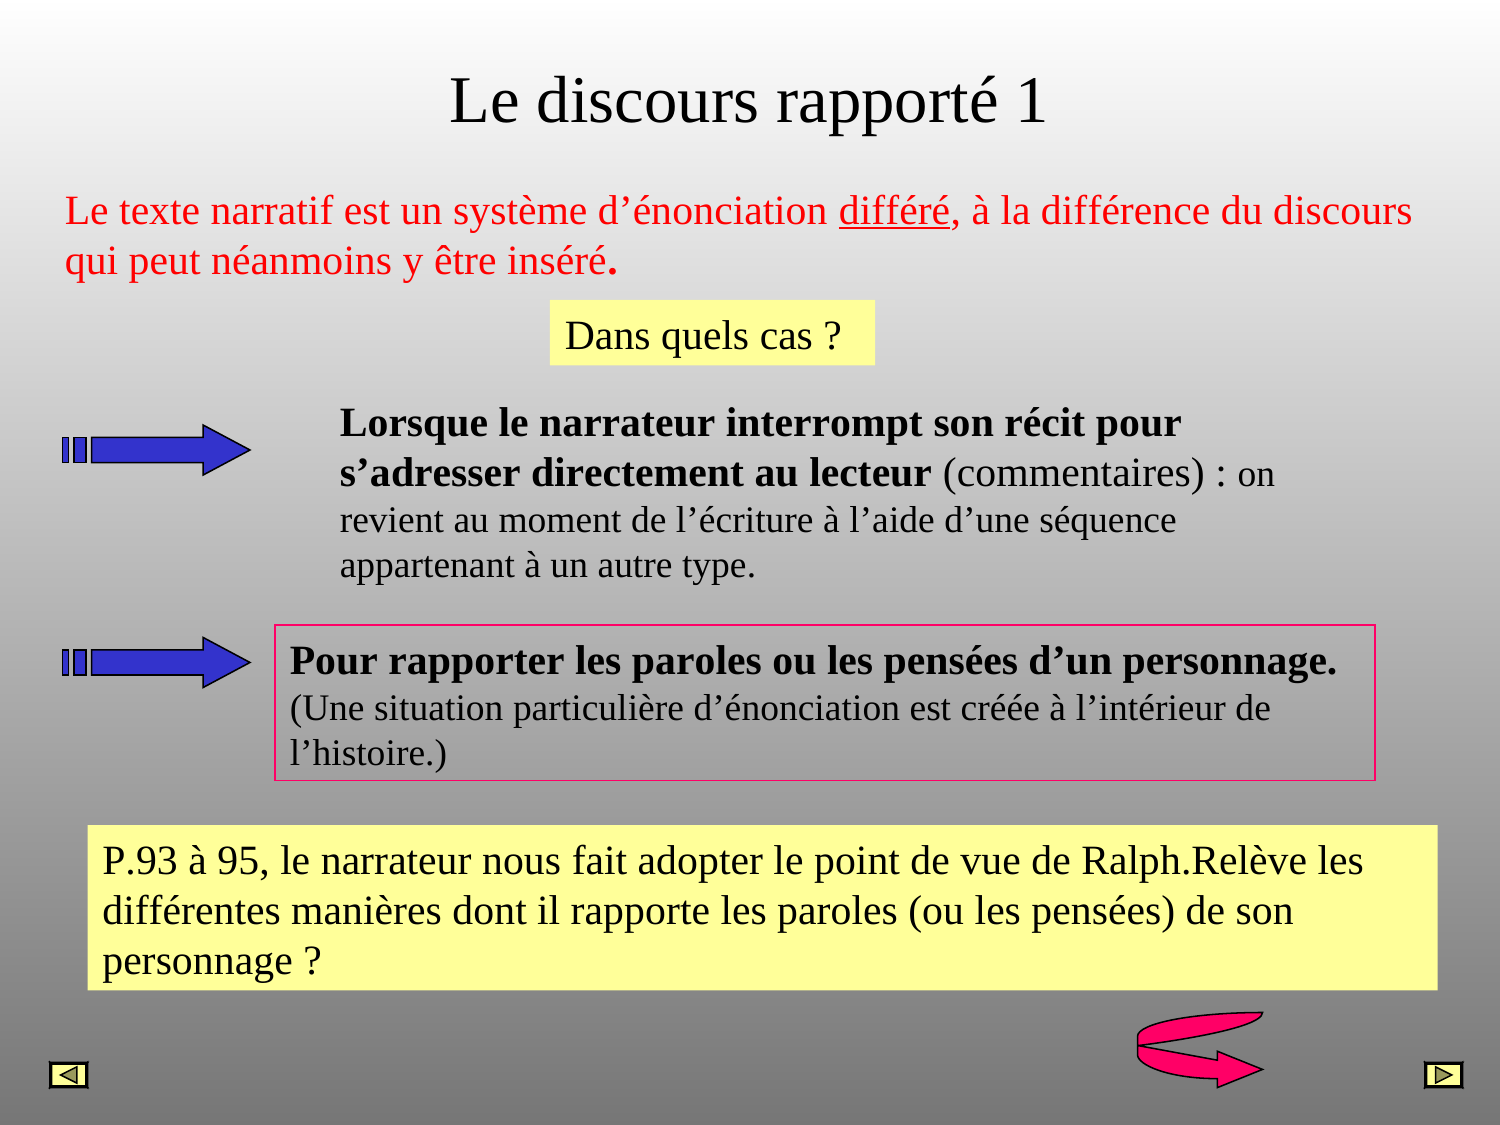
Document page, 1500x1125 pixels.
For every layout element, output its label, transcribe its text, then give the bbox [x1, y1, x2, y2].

text_box [74, 650, 86, 675]
text_box [1137, 1012, 1263, 1088]
text_box [51, 1062, 88, 1088]
text_box Lorsque le narrateur interrompt son récit pour s’adresser directement au lecteur (commentaires) : on revient au moment de l’écriture à l’aide d’une séquence appartenant à un autre type. [324, 387, 1326, 593]
text_box [1426, 1062, 1463, 1088]
text_box Dans quels cas ? [549, 299, 876, 366]
title Le discours rapporté 1 [212, 37, 1288, 163]
text_box [74, 437, 86, 463]
text_box [62, 437, 68, 463]
text_box Pour rapporter les paroles ou les pensées d’un personnage. (Une situation particulière d’énonciation est créée à l’intérieur de l’histoire.) [275, 624, 1376, 781]
text_box [62, 650, 68, 675]
text_box Le texte narratif est un système d’énonciation différé, à la différence du discours qui peut néanmoins y être inséré. [50, 174, 1451, 291]
text_box [91, 425, 250, 476]
text_box [91, 637, 250, 688]
text_box P.93 à 95, le narrateur nous fait adopter le point de vue de Ralph.Relève les différentes manières dont il rapporte les paroles (ou les pensées) de son personnage ? [87, 825, 1438, 991]
